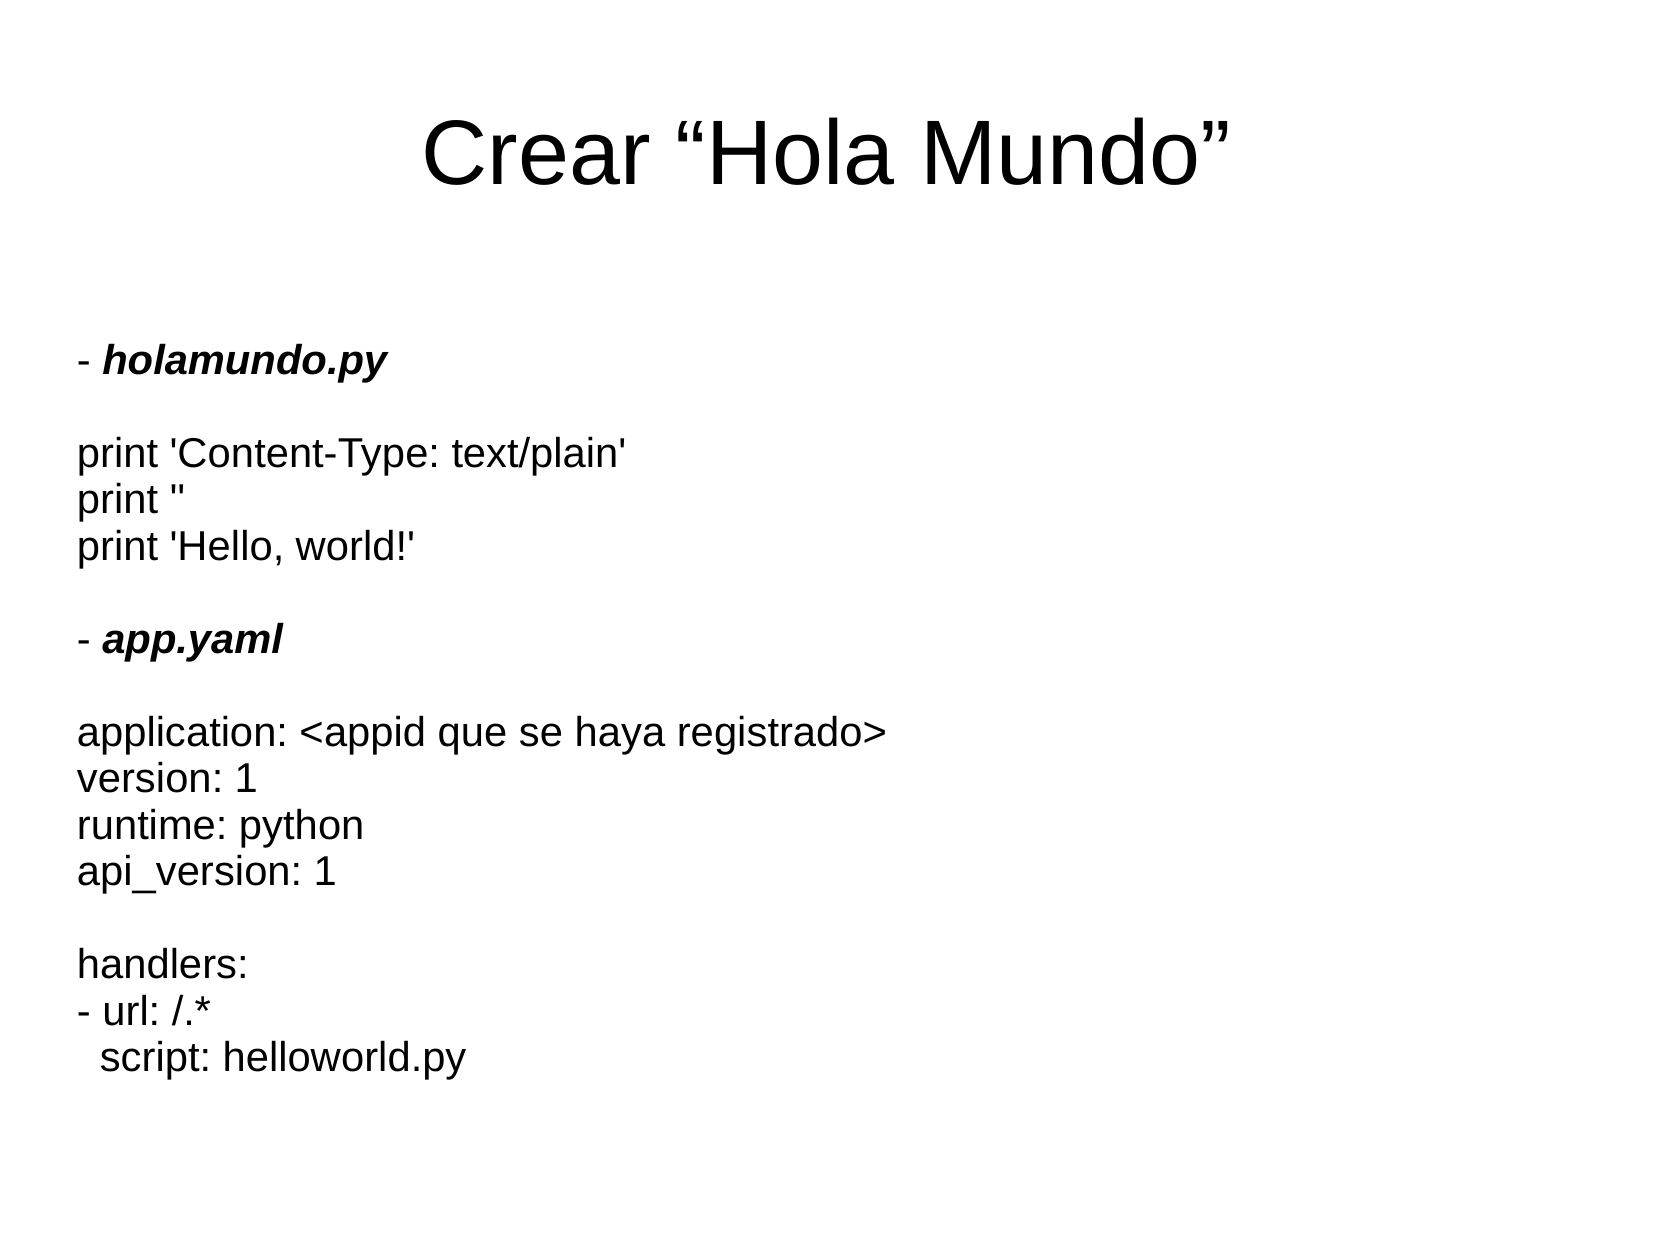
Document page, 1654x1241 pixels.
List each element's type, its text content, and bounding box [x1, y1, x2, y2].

subtitle - holamundo.py print 'Content-Type: text/plain' print '' print 'Hello, world!' - app.yaml application: <appid que se haya registrado> version: 1 runtime: python api_version: 1 handlers: - url: /.* script: helloworld.py [76, 290, 1565, 1109]
title Crear “Hola Mundo” [82, 49, 1571, 257]
